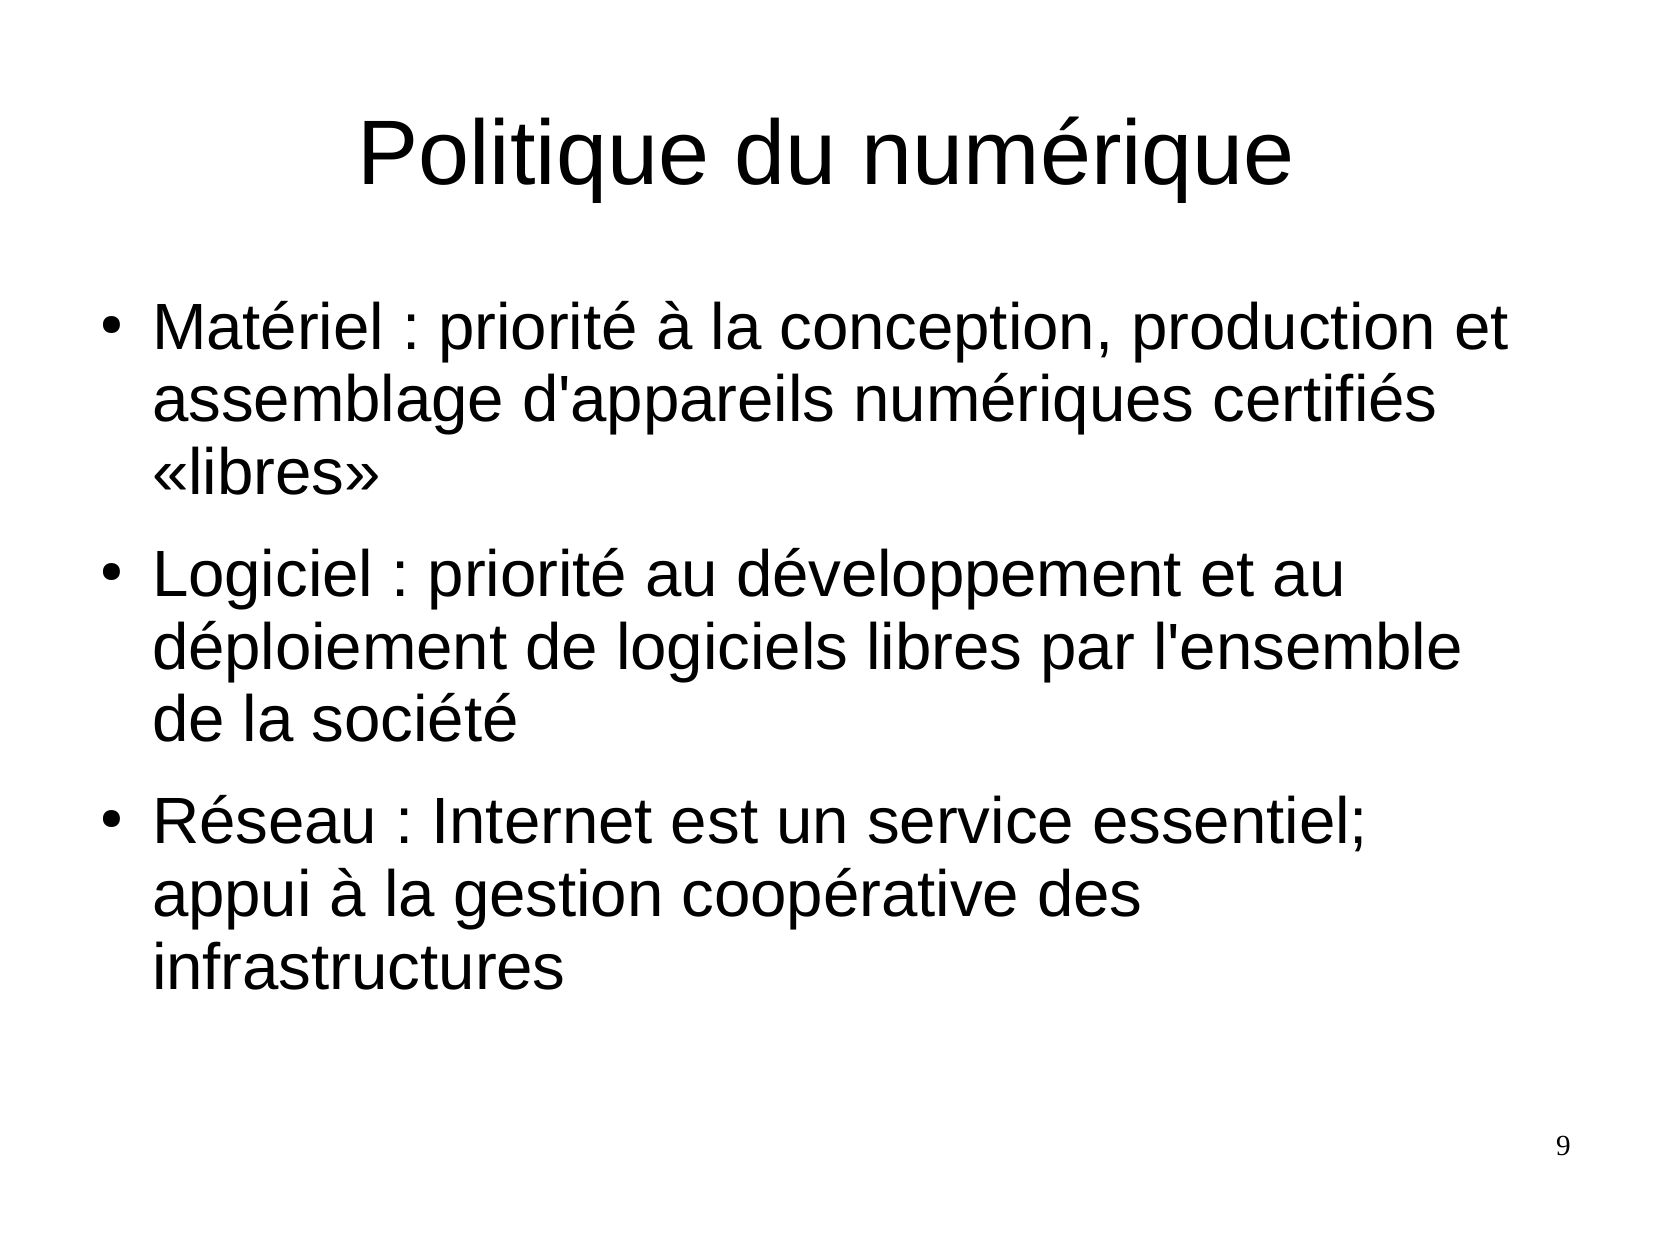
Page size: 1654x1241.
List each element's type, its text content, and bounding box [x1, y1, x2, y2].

list Matériel : priorité à la conception, production et assemblage d'appareils numériques certifiés «libres» Logiciel : priorité au développement et au déploiement de logiciels libres par l'ensemble de la société Réseau : Internet est un service essentiel; appui à la gestion coopérative des infrastructures [82, 290, 1538, 1010]
title Politique du numérique [82, 49, 1571, 257]
